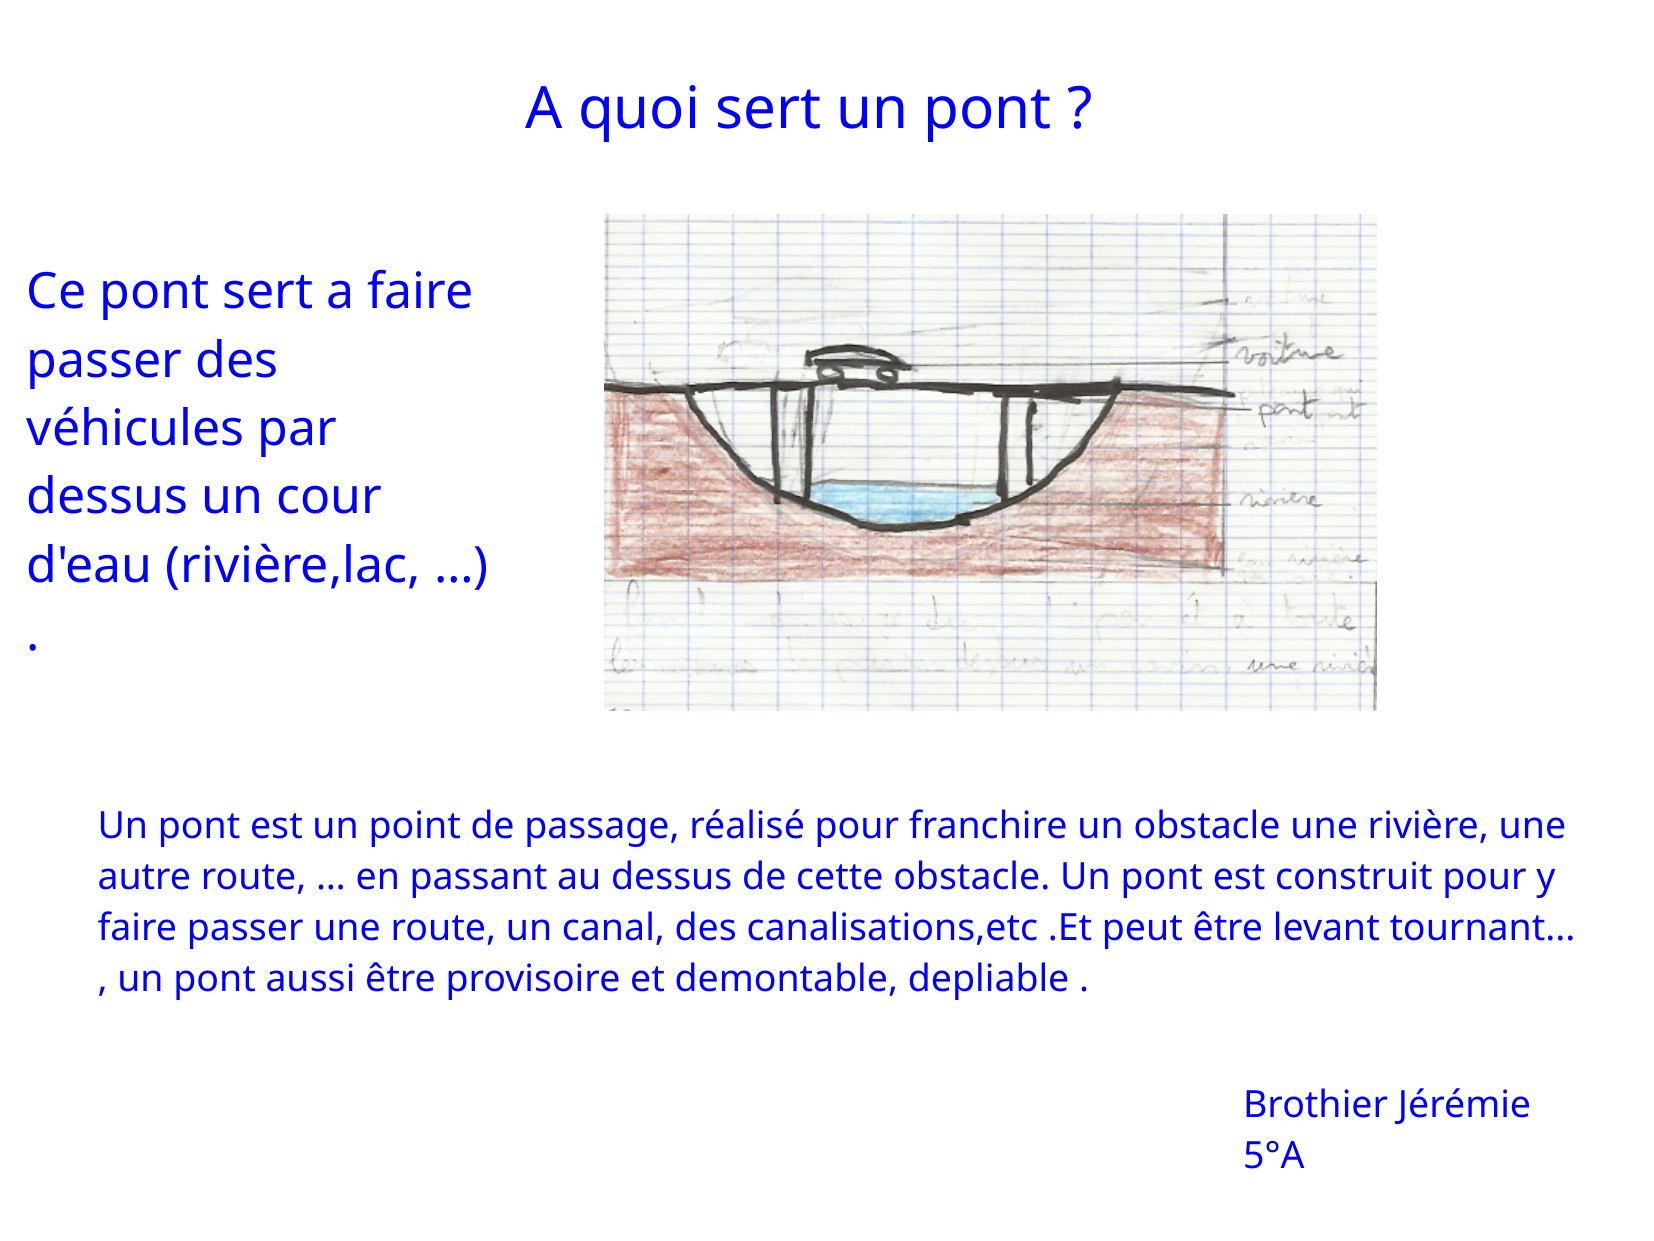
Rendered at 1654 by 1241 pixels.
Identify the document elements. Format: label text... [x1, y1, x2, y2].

text_box Un pont est un point de passage, réalisé pour franchire un obstacle une rivière, une autre route, … en passant au dessus de cette obstacle. Un pont est construit pour y faire passer une route, un canal, des canalisations,etc .Et peut être levant tournant... , un pont aussi être provisoire et demontable, depliable . [82, 791, 1595, 1008]
text_box Brothier Jérémie 5°A [1228, 1070, 1642, 1229]
picture [604, 214, 1377, 711]
text_box A quoi sert un pont ? [318, 59, 1300, 152]
text_box Ce pont sert a faire passer des véhicules par dessus un cour d'eau (rivière,lac, …) . [11, 248, 508, 697]
